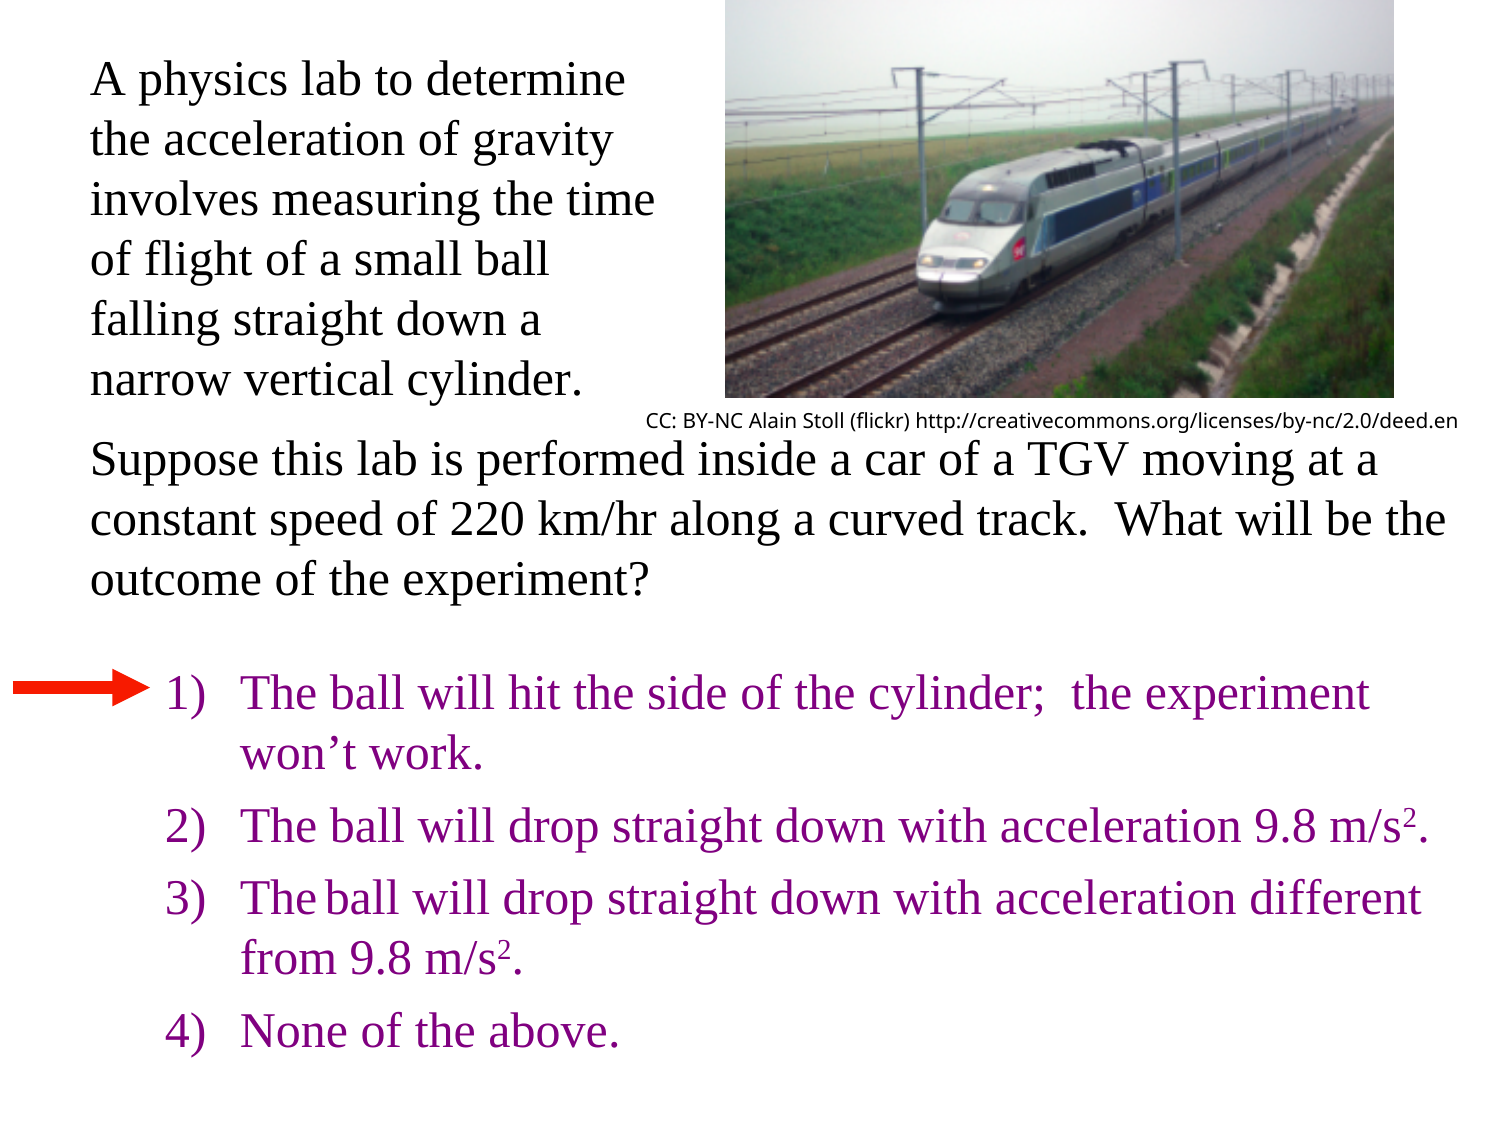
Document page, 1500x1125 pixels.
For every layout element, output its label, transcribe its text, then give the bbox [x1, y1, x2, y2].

text_box The ball will hit the side of the cylinder; the experiment won’t work. The ball will drop straight down with acceleration 9.8 m/s2. The ball will drop straight down with acceleration different from 9.8 m/s2. None of the above. [149, 652, 1476, 1065]
text_box CC: BY-NC Alain Stoll (flickr) http://creativecommons.org/licenses/by-nc/2.0/deed.en [630, 399, 1474, 441]
text_box A physics lab to determine the acceleration of gravity involves measuring the time of flight of a small ball falling straight down a narrow vertical cylinder. [75, 37, 688, 413]
text_box Suppose this lab is performed inside a car of a TGV moving at a constant speed of 220 km/hr along a curved track. What will be the outcome of the experiment? [74, 417, 1463, 614]
picture [725, 0, 1394, 398]
